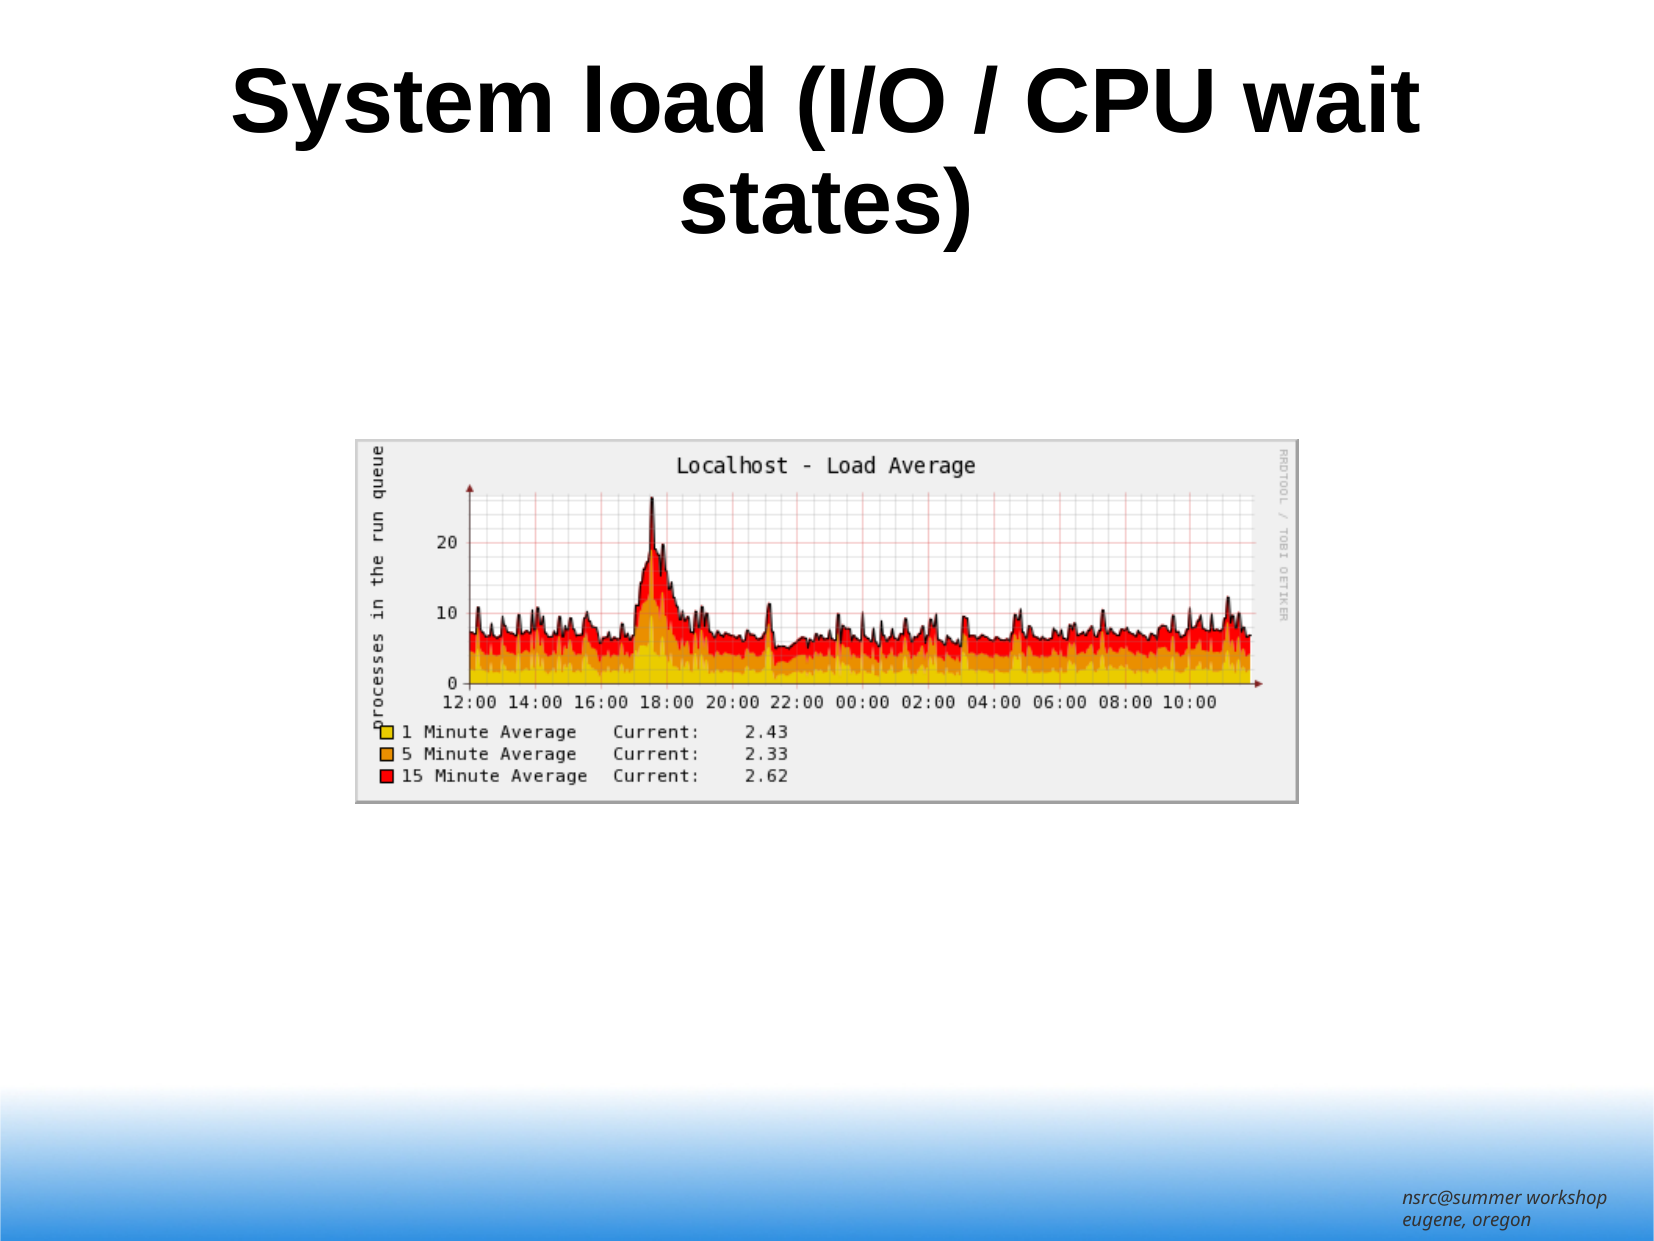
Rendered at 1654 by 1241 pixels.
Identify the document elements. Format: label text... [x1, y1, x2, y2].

picture [0, 1083, 1654, 1241]
picture [355, 439, 1299, 804]
title System load (I/O / CPU wait states) [82, 51, 1571, 255]
